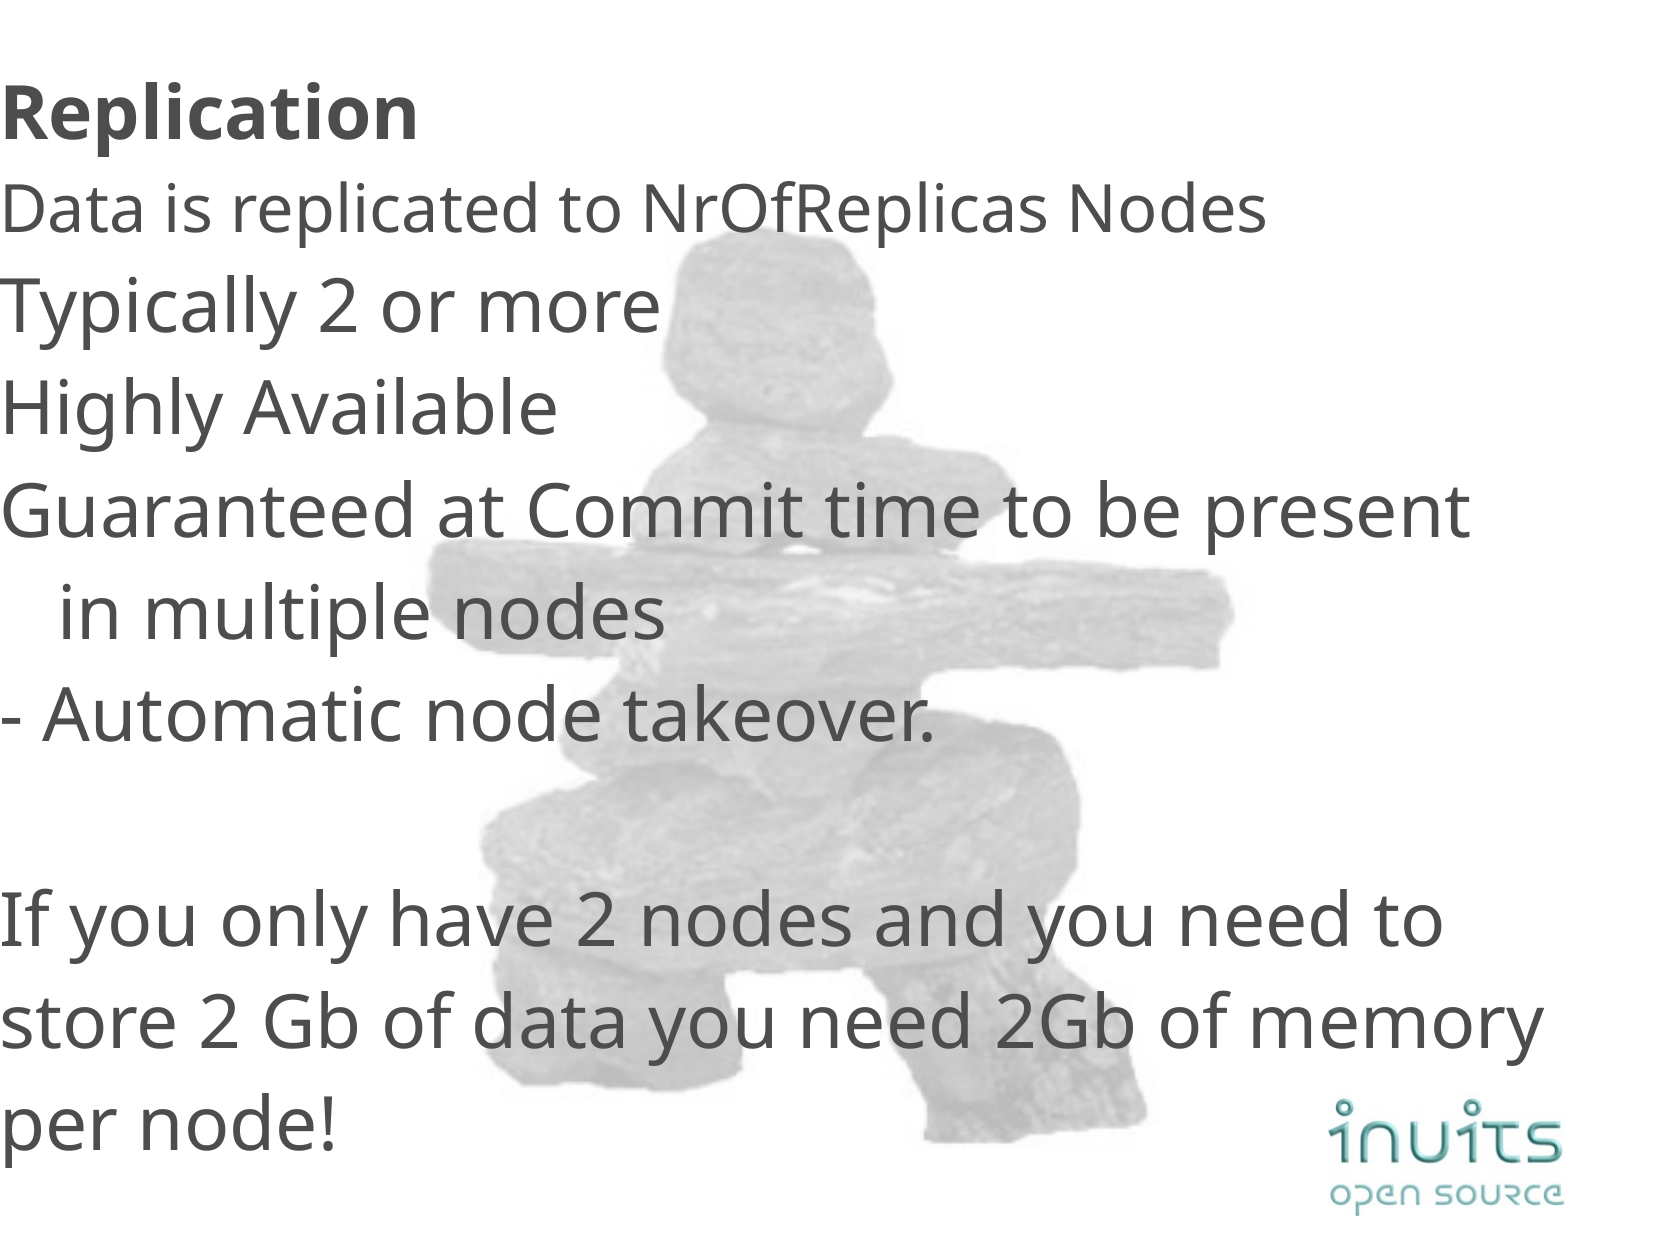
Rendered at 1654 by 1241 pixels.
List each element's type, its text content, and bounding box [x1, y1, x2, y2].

text_box Replication Data is replicated to NrOfReplicas Nodes Typically 2 or more Highly Available Guaranteed at Commit time to be present in multiple nodes - Automatic node takeover. If you only have 2 nodes and you need to store 2 Gb of data you need 2Gb of memory per node! [0, 51, 1654, 1241]
